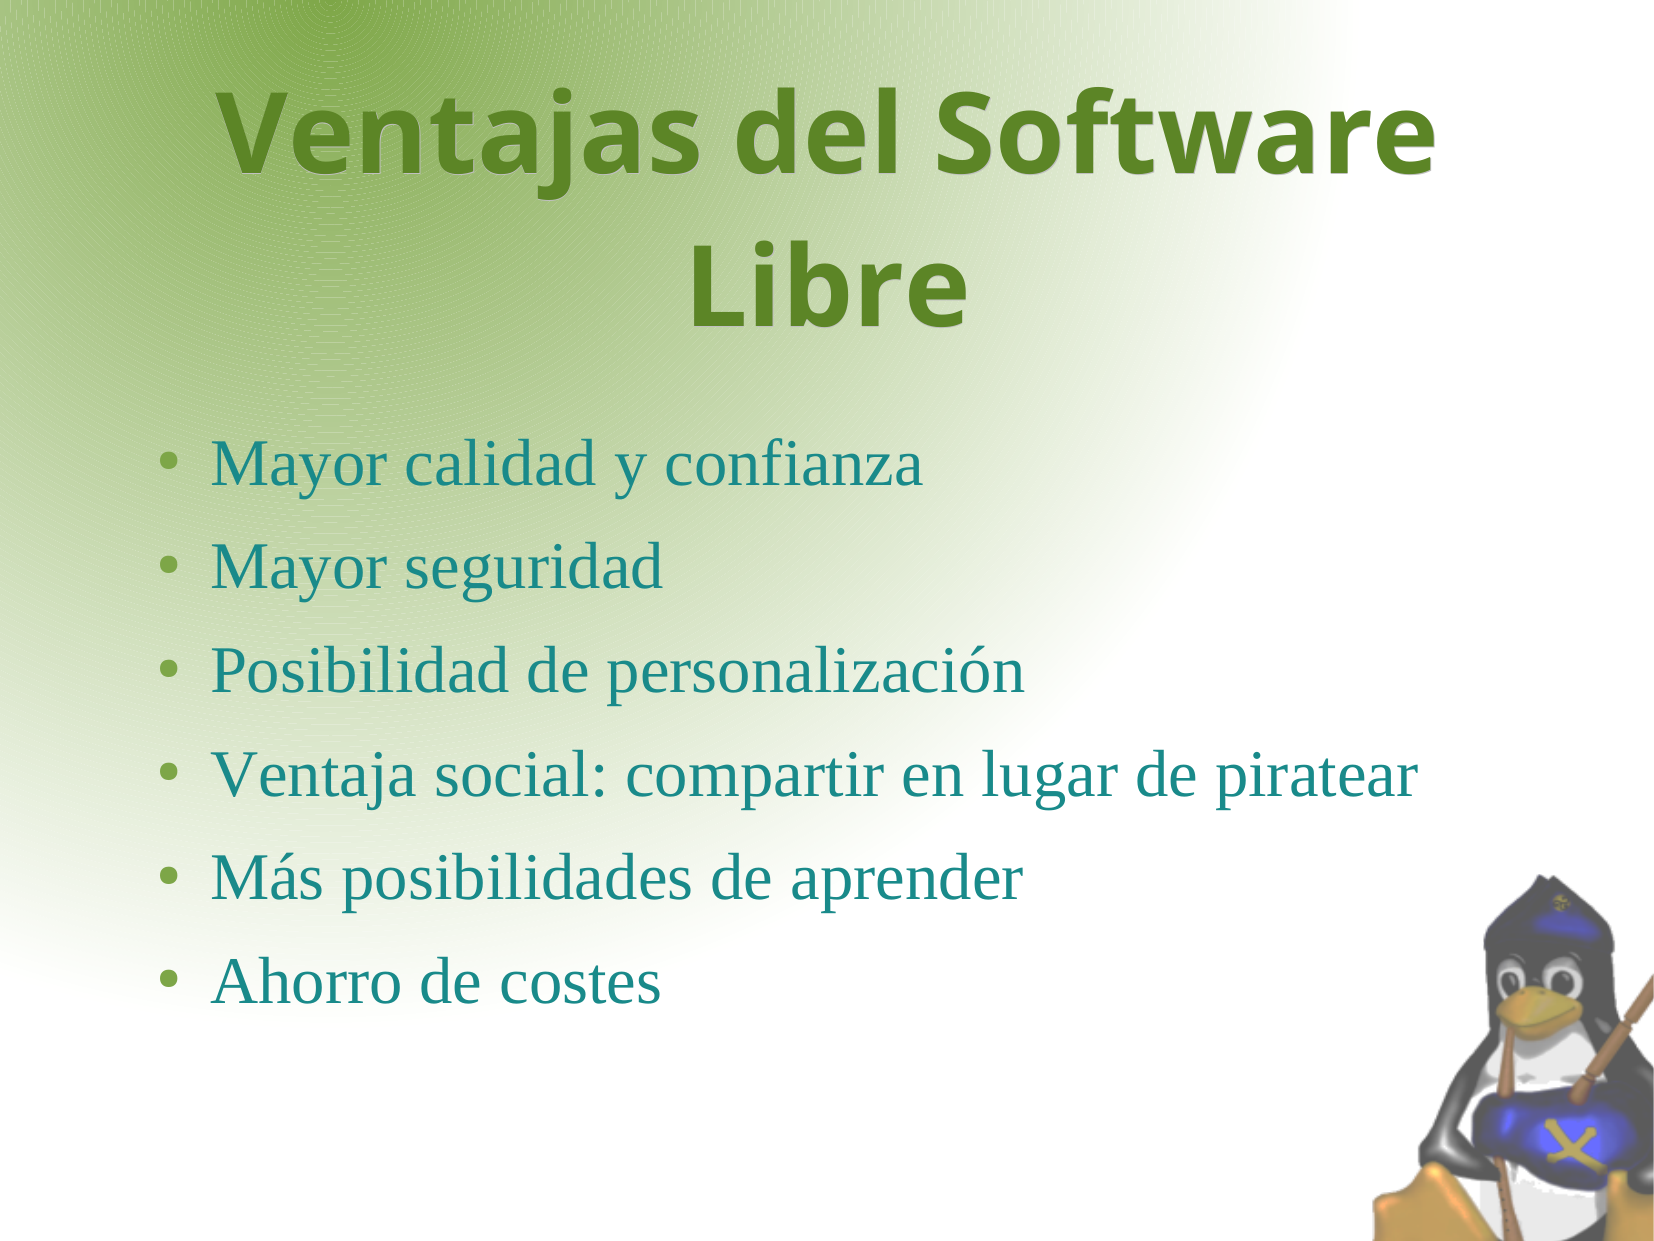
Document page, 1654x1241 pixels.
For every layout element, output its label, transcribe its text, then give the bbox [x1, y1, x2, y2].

picture [1364, 874, 1654, 1241]
title Ventajas del Software Libre [121, 102, 1534, 311]
list Mayor calidad y confianza Mayor seguridad Posibilidad de personalización Ventaja social: compartir en lugar de piratear Más posibilidades de aprender Ahorro de costes [121, 425, 1534, 1067]
